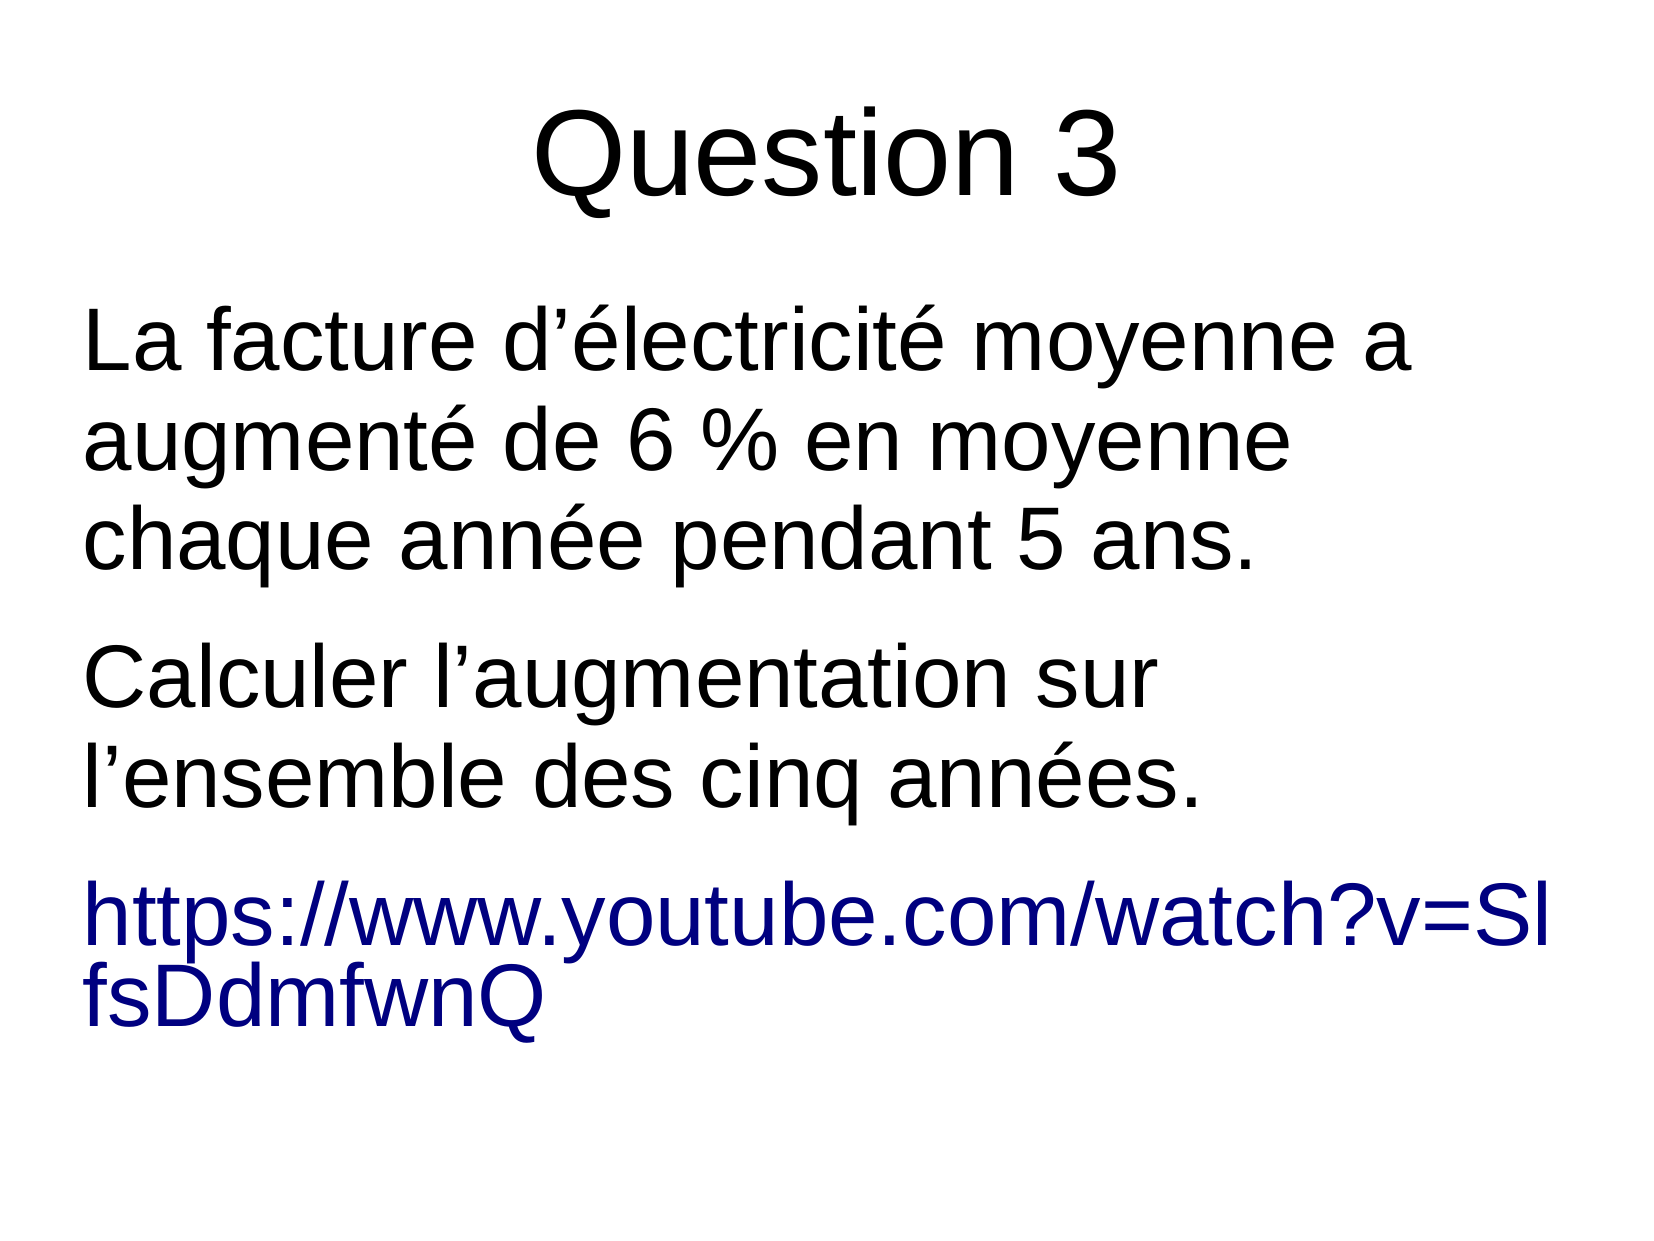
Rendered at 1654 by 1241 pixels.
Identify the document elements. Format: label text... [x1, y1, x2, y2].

list La facture d’électricité moyenne a augmenté de 6 % en moyenne chaque année pendant 5 ans. Calculer l’augmentation sur l’ensemble des cinq années. https://www.youtube.com/watch?v=SlfsDdmfwnQ [82, 290, 1571, 1010]
title Question 3 [82, 49, 1571, 257]
